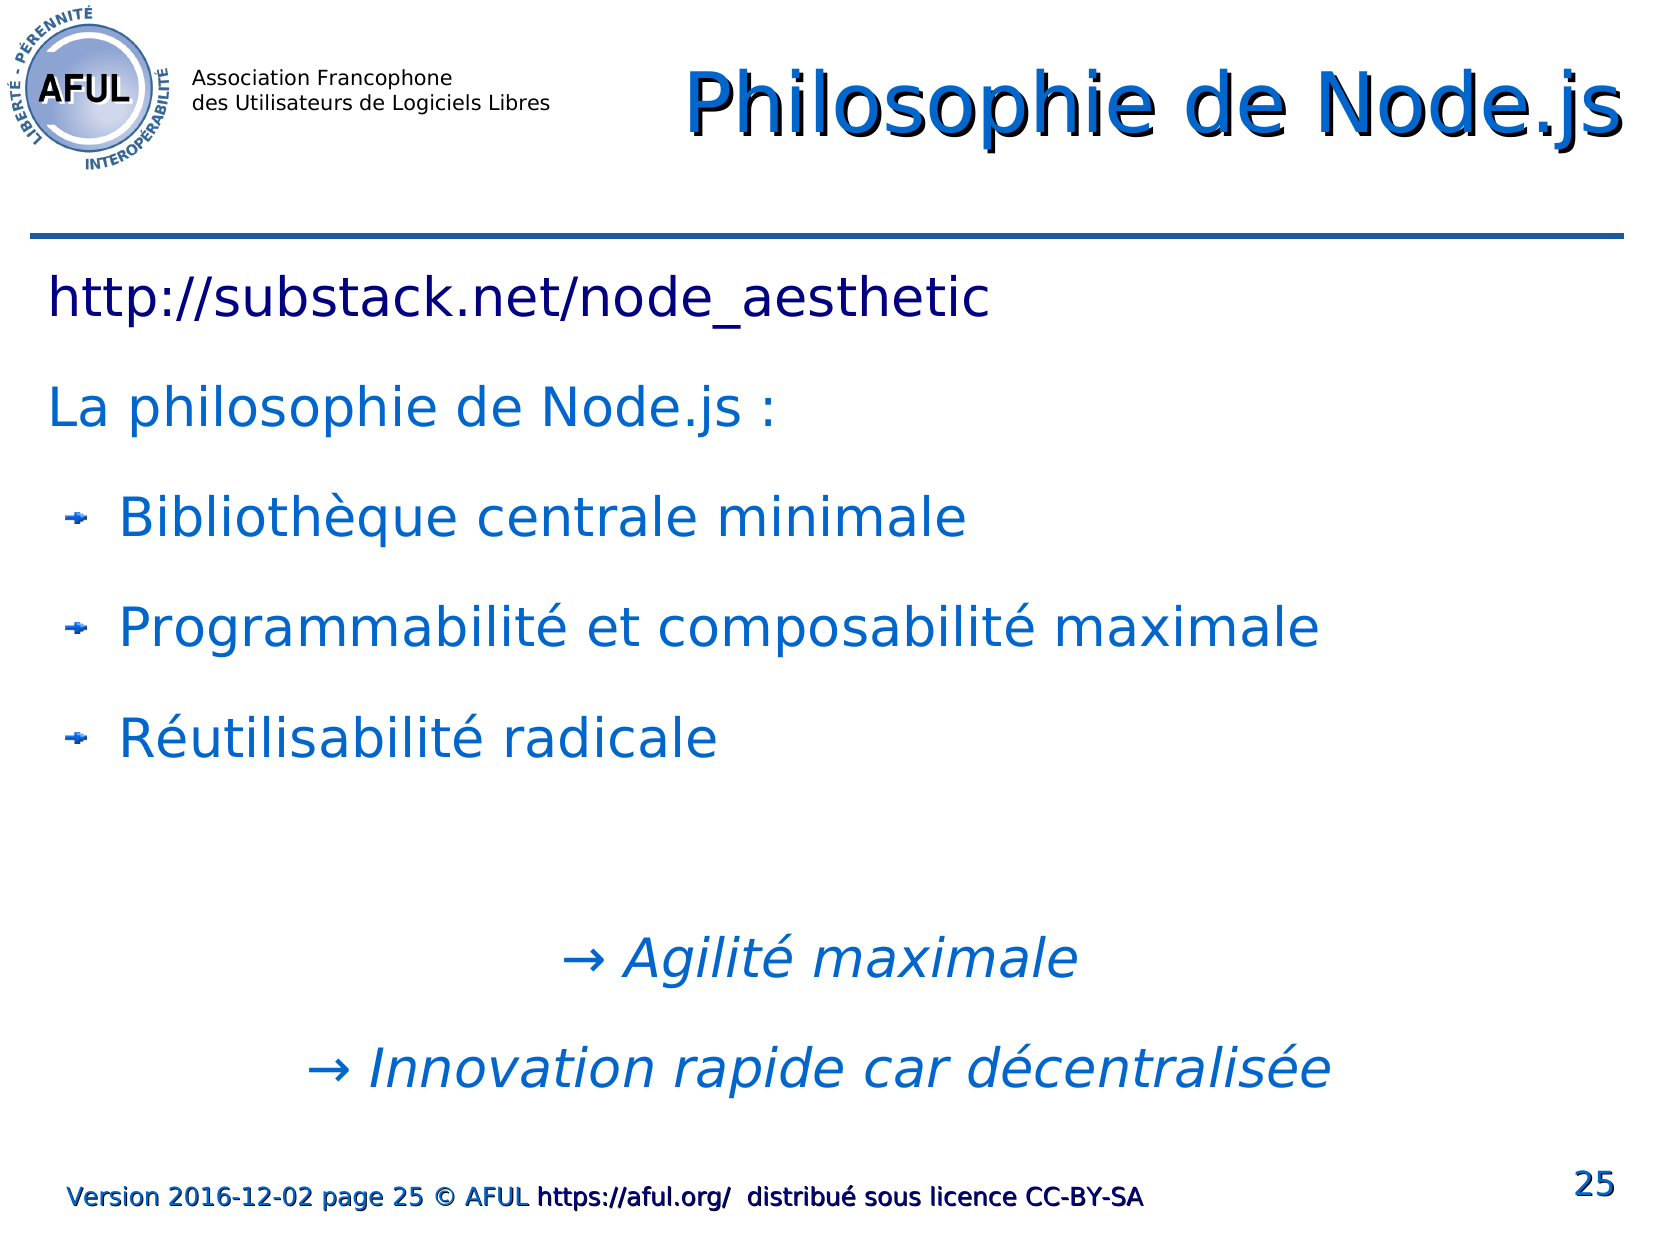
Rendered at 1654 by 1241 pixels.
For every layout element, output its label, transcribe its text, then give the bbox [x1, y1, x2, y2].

list http://substack.net/node_aesthetic La philosophie de Node.js : Bibliothèque centrale minimale Programmabilité et composabilité maximale Réutilisabilité radicale → Agilité maximale → Innovation rapide car décentralisée [47, 265, 1595, 1211]
title Philosophie de Node.js [501, 0, 1625, 207]
picture [0, 0, 178, 178]
